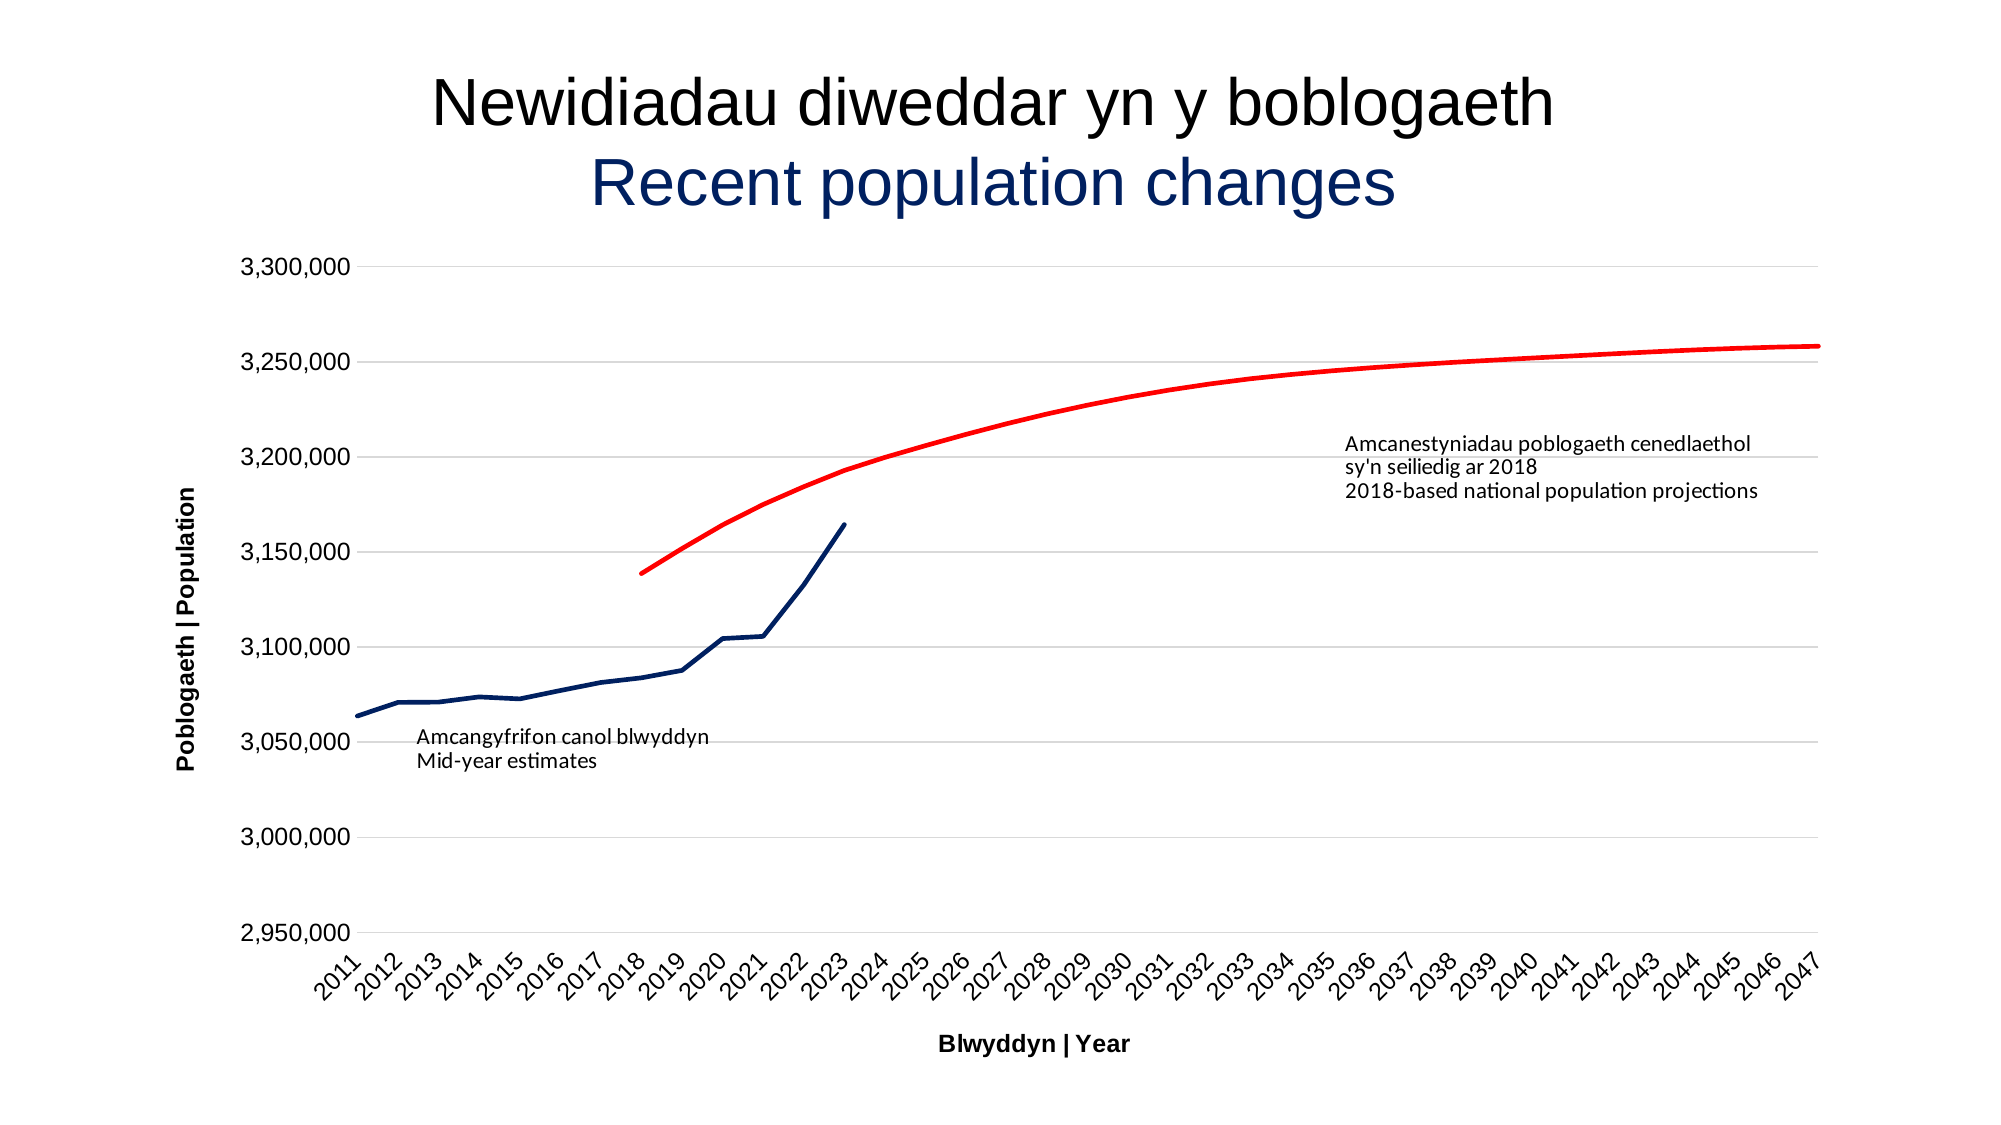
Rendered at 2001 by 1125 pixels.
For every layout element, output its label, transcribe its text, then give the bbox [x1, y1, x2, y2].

title Newidiadau diweddar yn y boblogaeth Recent population changes [19, 45, 1969, 233]
chart [137, 236, 1863, 1090]
